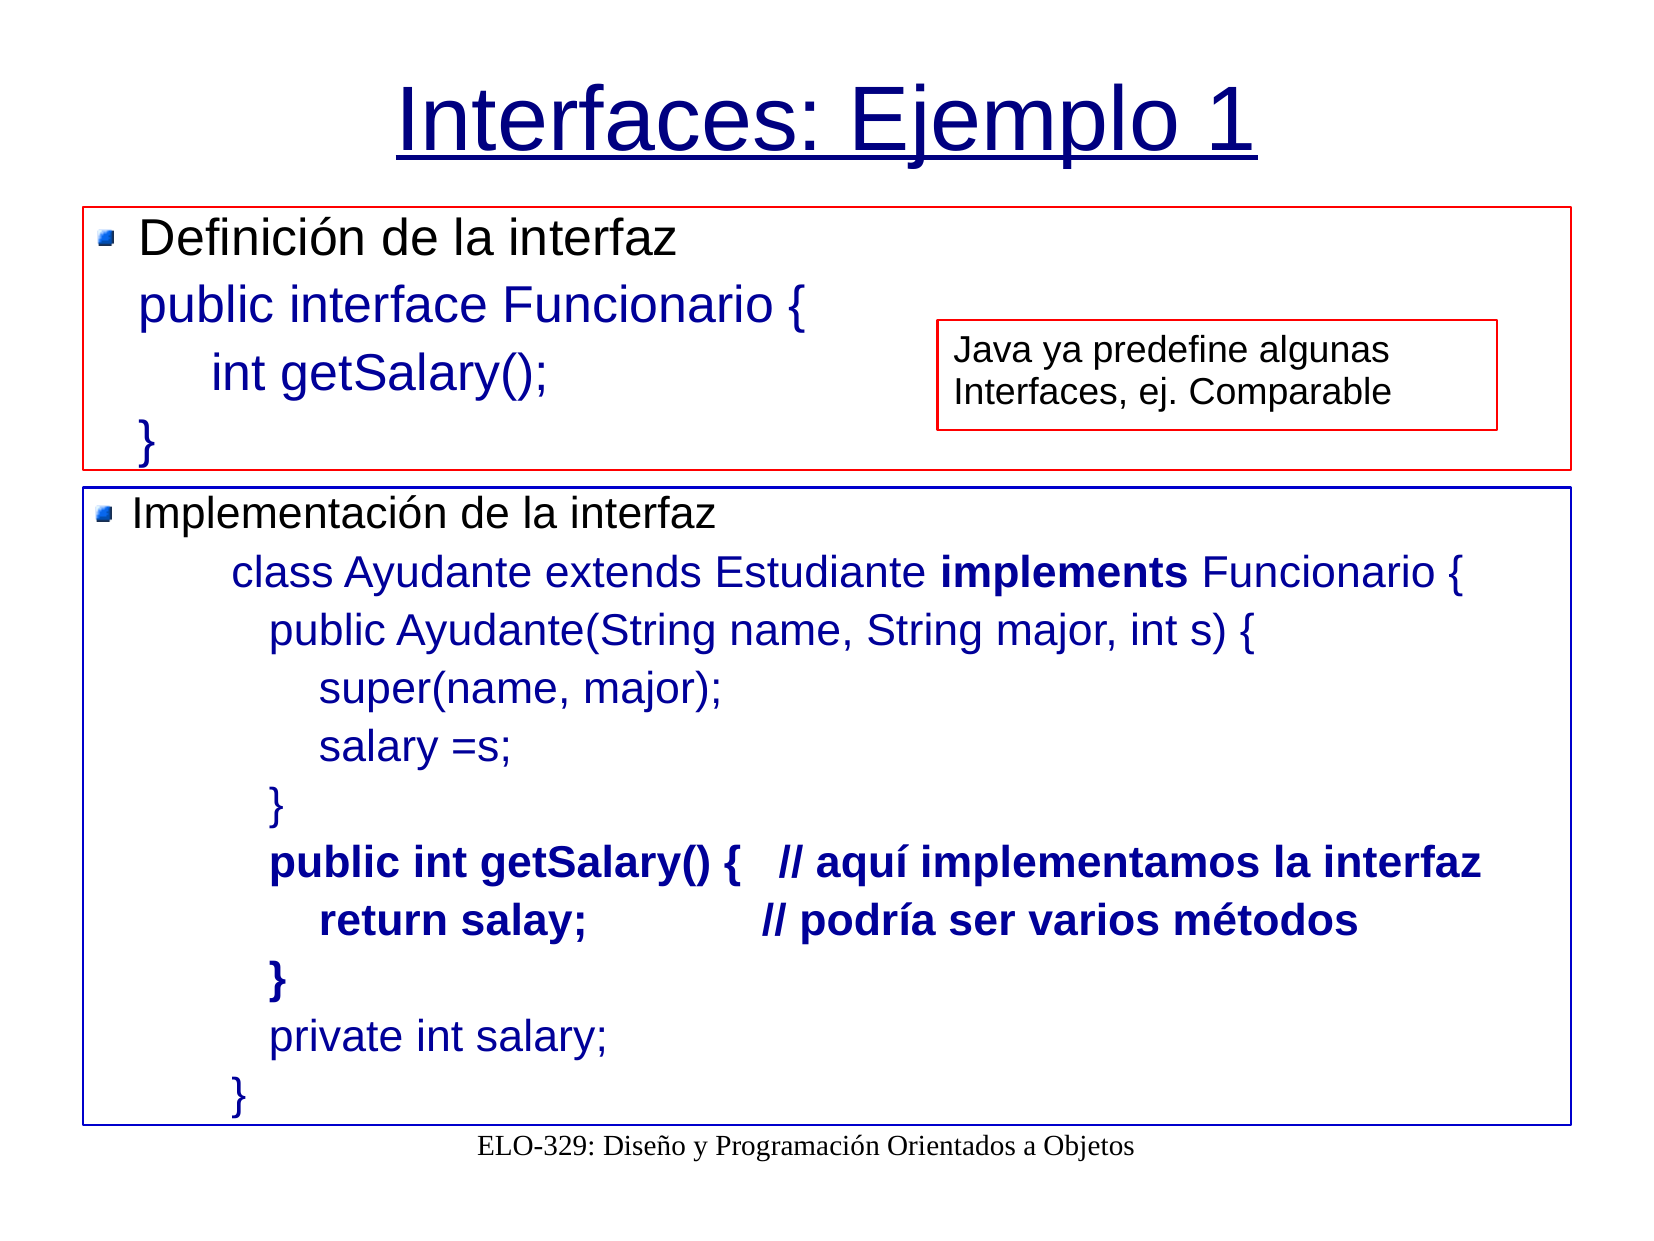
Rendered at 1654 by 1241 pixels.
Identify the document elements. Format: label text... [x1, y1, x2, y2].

list Definición de la interfaz public interface Funcionario { int getSalary(); } [82, 207, 1571, 470]
list Implementación de la interfaz class Ayudante extends Estudiante implements Funcionario { public Ayudante(String name, String major, int s) { super(name, major); salary =s; } public int getSalary() { // aquí implementamos la interfaz return salay; // podría ser varios métodos } private int salary; } [82, 487, 1571, 1126]
text_box Java ya predefine algunas Interfaces, ej. Comparable [937, 319, 1498, 430]
title Interfaces: Ejemplo 1 [82, 49, 1571, 188]
